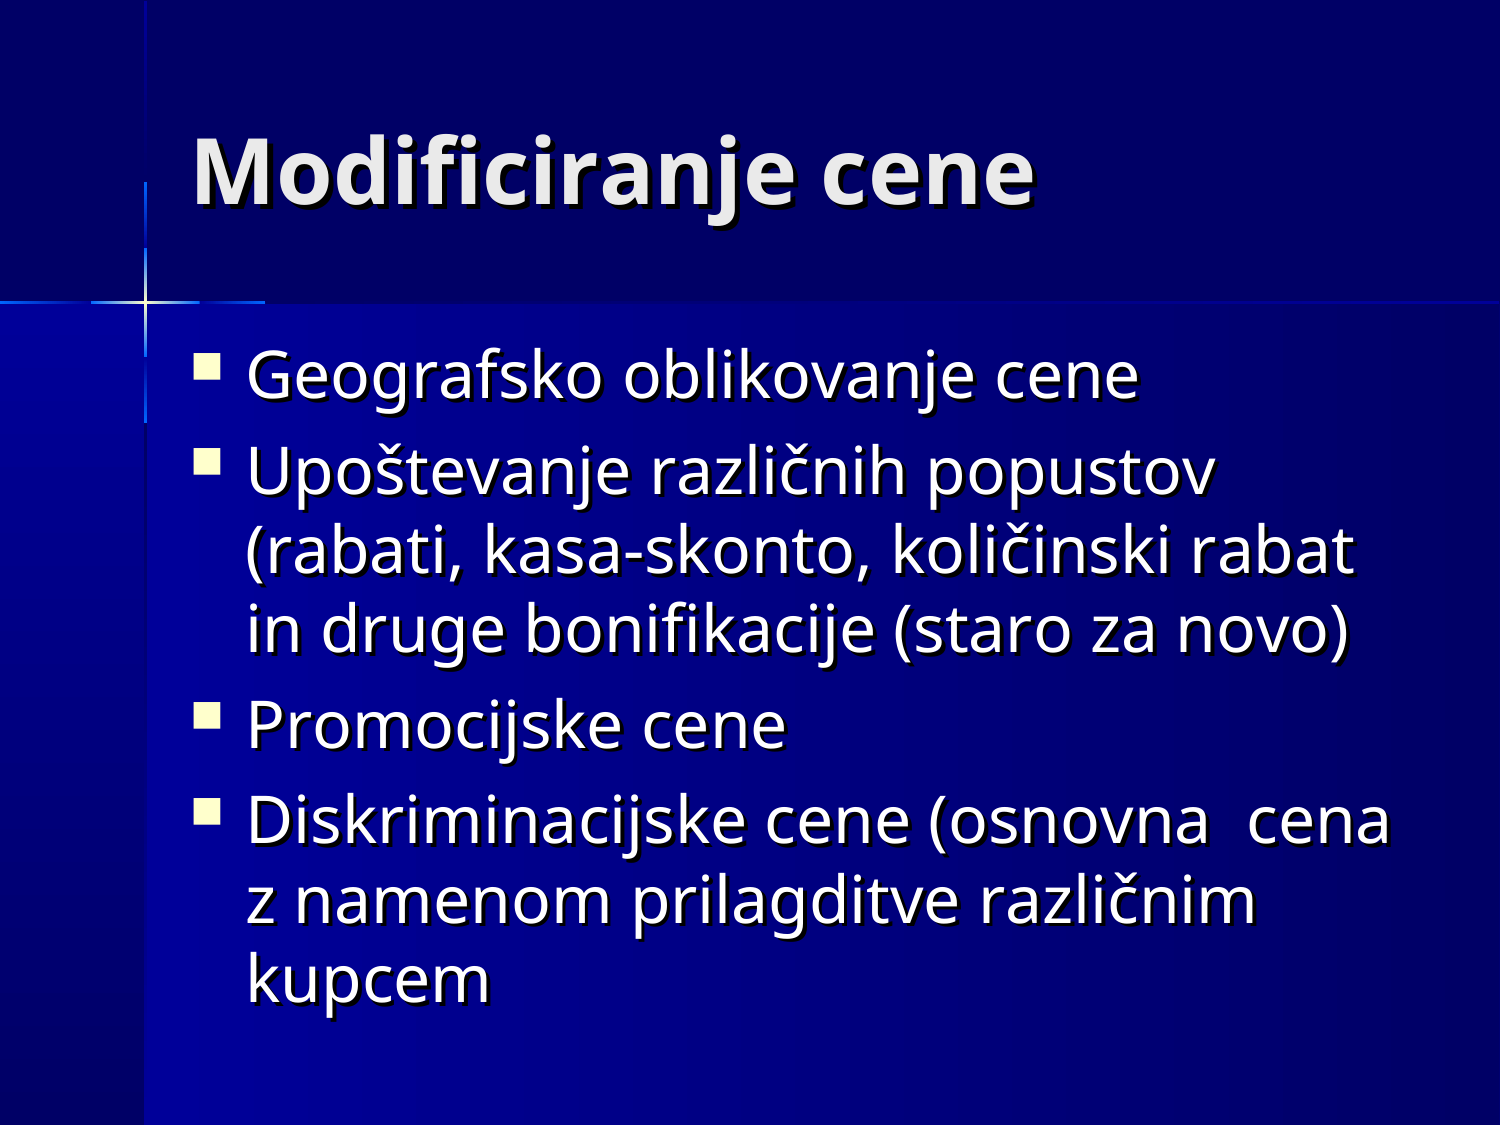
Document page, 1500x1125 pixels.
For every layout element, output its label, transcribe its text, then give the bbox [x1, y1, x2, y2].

list Geografsko oblikovanje cene Upoštevanje različnih popustov (rabati, kasa-skonto, količinski rabat in druge bonifikacije (staro za novo) Promocijske cene Diskriminacijske cene (osnovna cena z namenom prilagditve različnim kupcem [174, 324, 1413, 1001]
title Modificiranje cene [174, 49, 1413, 285]
